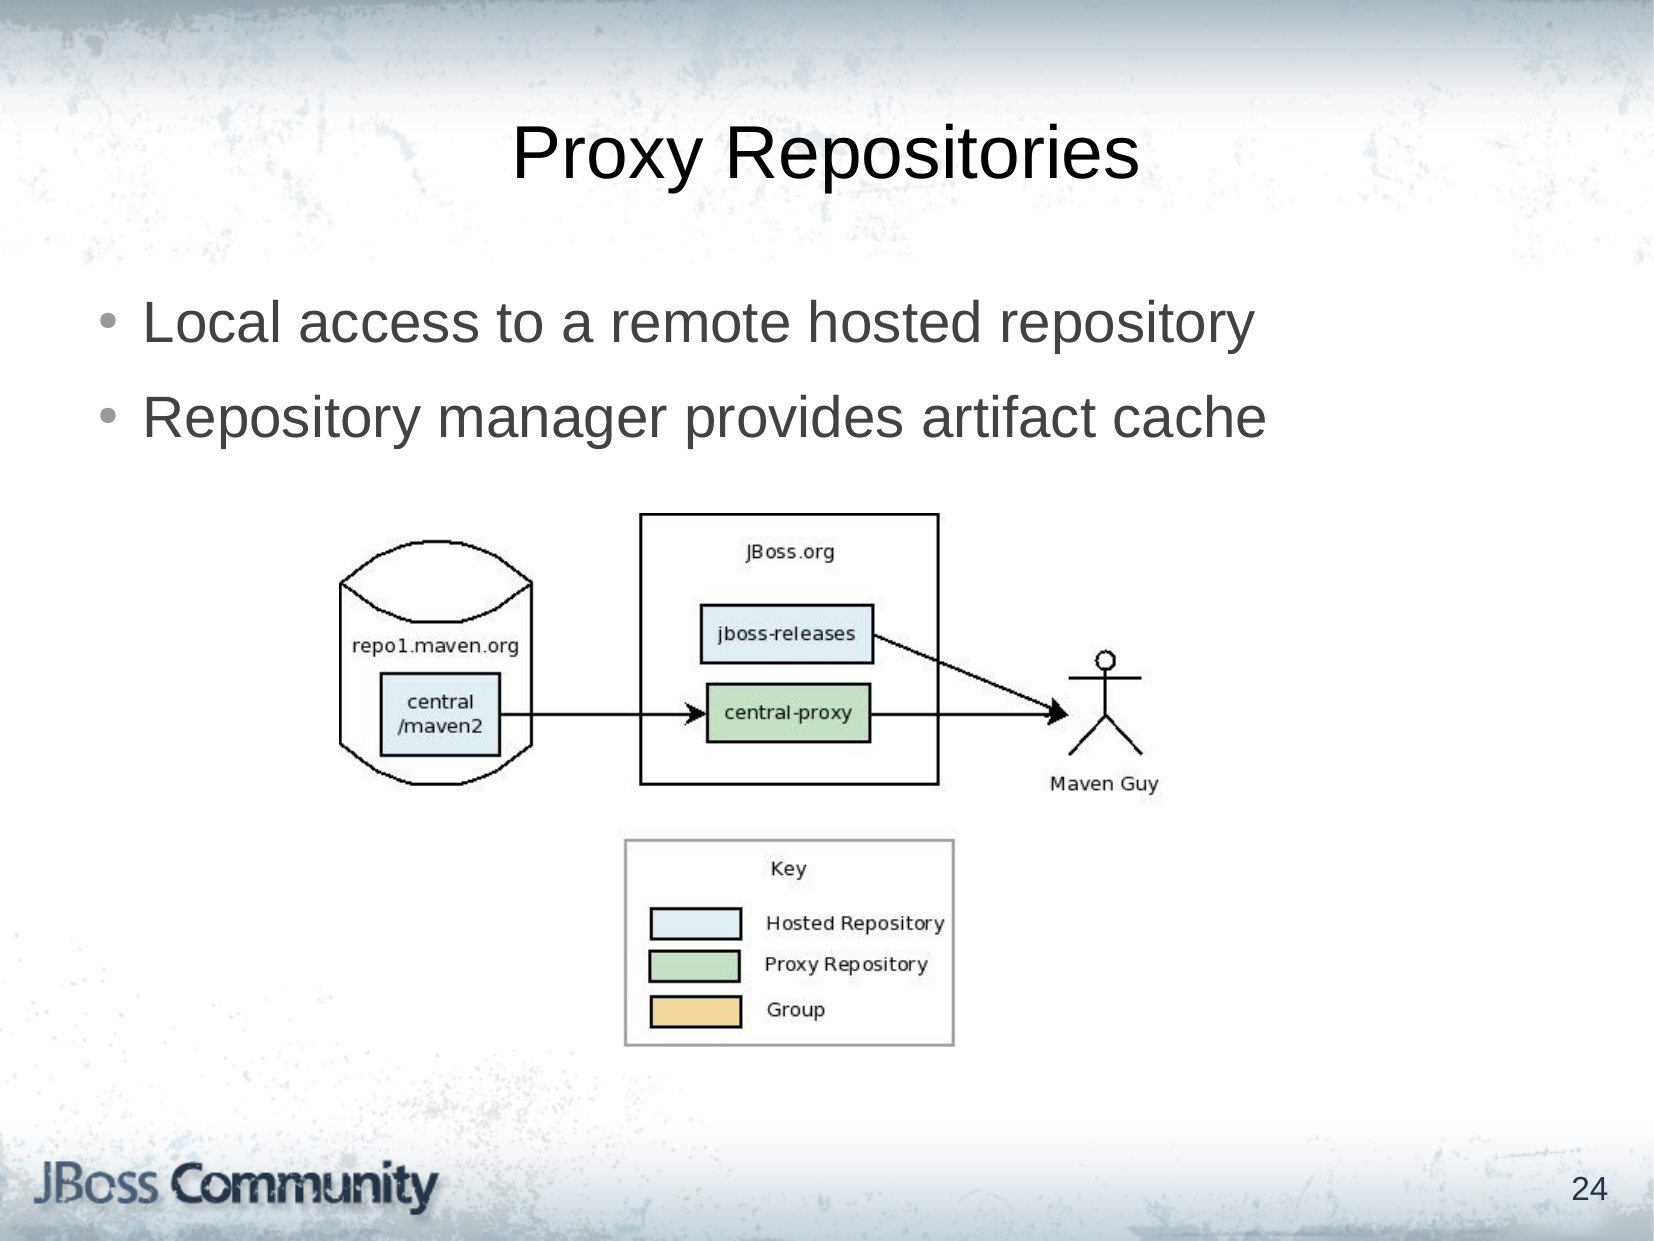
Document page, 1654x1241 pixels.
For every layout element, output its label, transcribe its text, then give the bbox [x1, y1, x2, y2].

title Proxy Repositories [82, 49, 1571, 257]
list Local access to a remote hosted repository Repository manager provides artifact cache [82, 290, 1571, 1109]
picture [0, 0, 1654, 1241]
